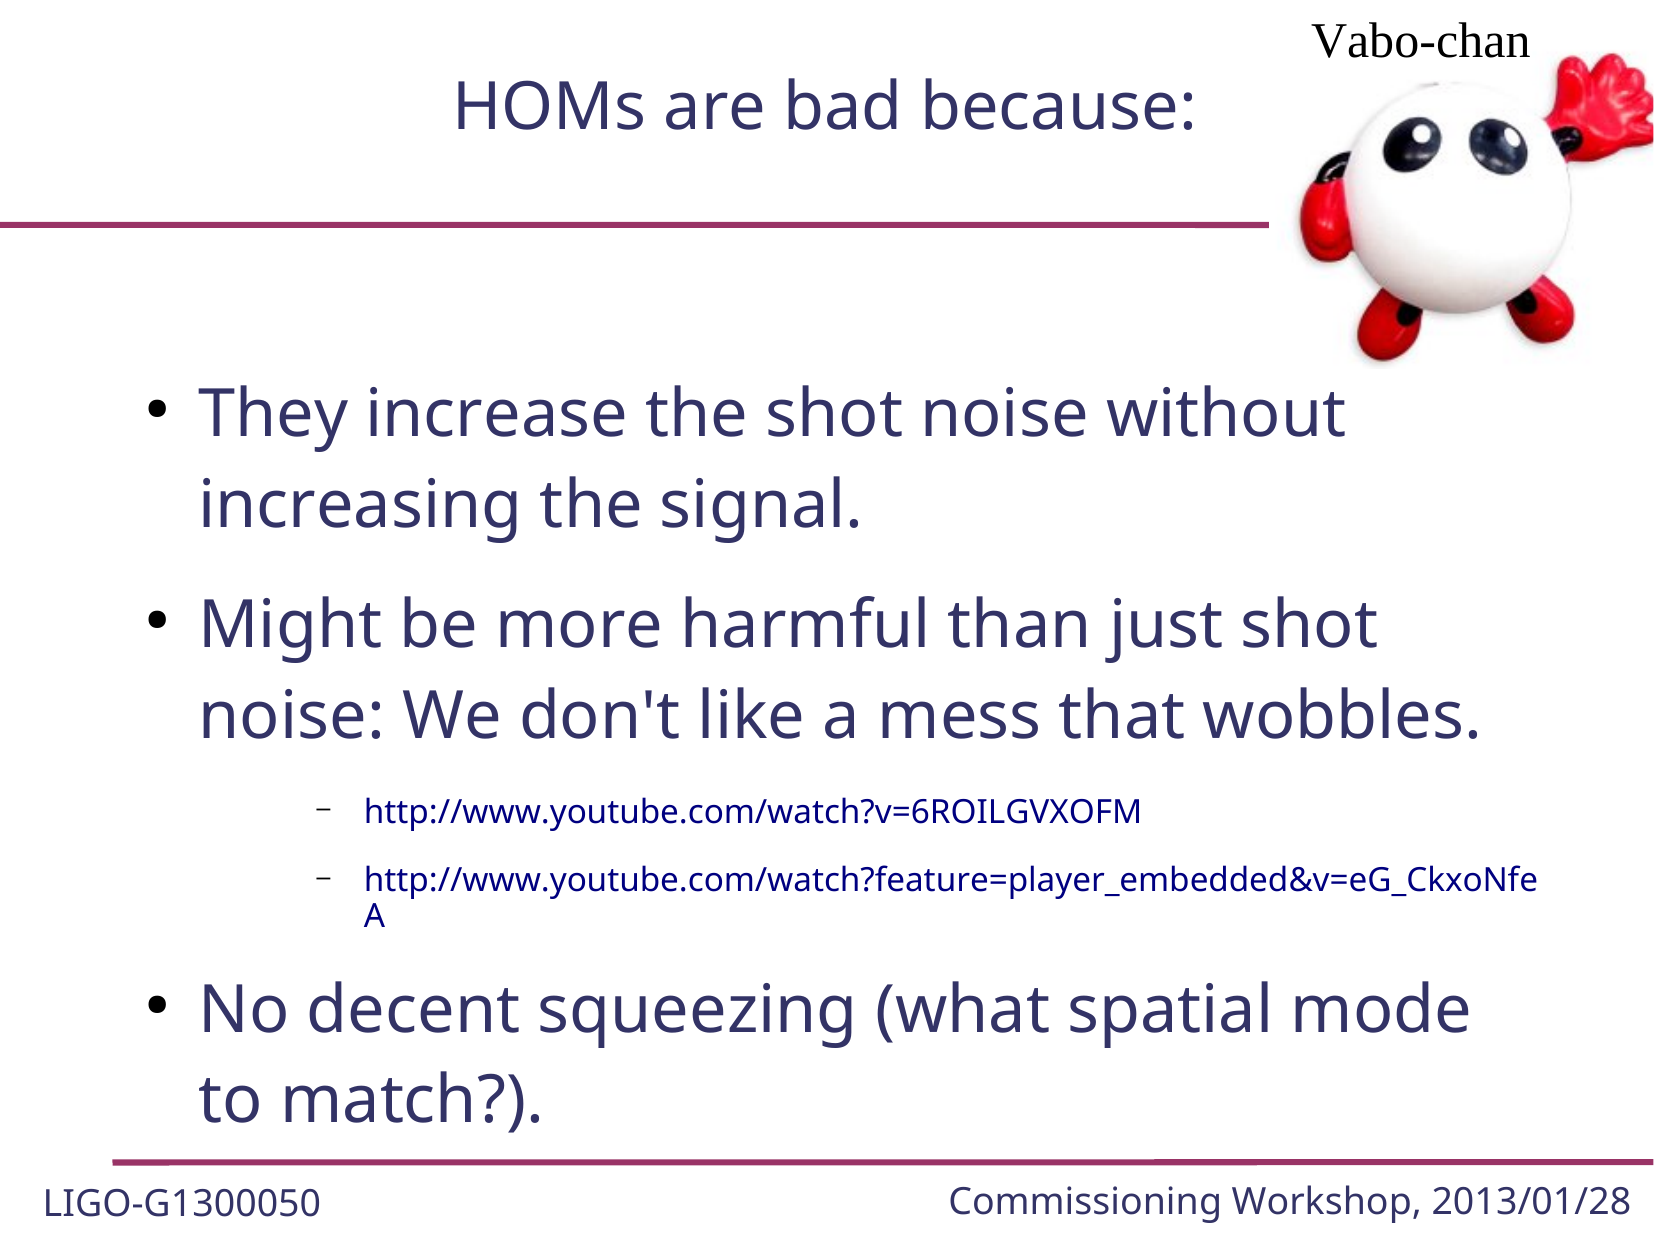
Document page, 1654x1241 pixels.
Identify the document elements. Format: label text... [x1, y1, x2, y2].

text_box Vabo-chan [1311, 12, 1531, 74]
title HOMs are bad because: [187, 0, 1463, 208]
list They increase the shot noise without increasing the signal. Might be more harmful than just shot noise: We don't like a mess that wobbles. http://www.youtube.com/watch?v=6ROILGVXOFM http://www.youtube.com/watch?feature=player_embedded&v=eG_CkxoNfeA No decent squeezing (what spatial mode to match?). [127, 365, 1552, 1085]
picture [1269, 15, 1654, 369]
